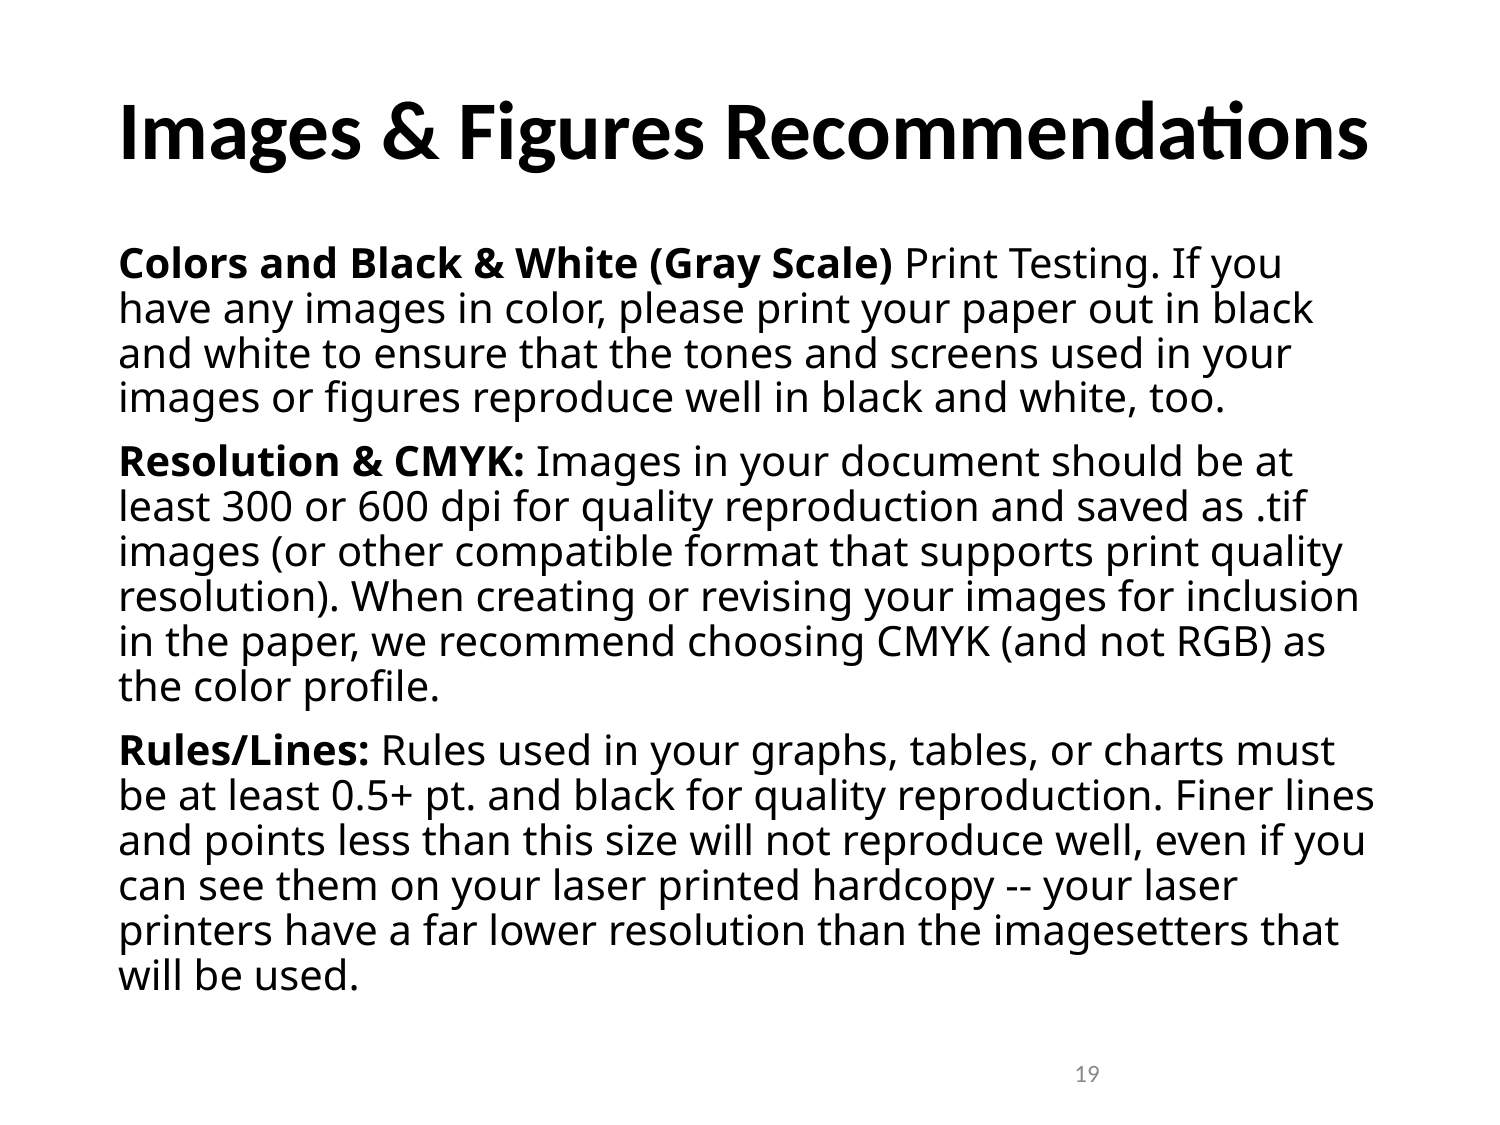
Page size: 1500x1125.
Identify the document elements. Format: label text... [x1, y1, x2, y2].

text_box 20 [1059, 1042, 1397, 1103]
title Images & Figures Recommendations [103, 59, 1397, 207]
list Colors and Black & White (Gray Scale) Print Testing. If you have any images in color, please print your paper out in black and white to ensure that the tones and screens used in your images or figures reproduce well in black and white, too. Resolution & CMYK: Images in your document should be at least 300 or 600 dpi for quality reproduction and saved as .tif images (or other compatible format that supports print quality resolution). When creating or revising your images for inclusion in the paper, we recommend choosing CMYK (and not RGB) as the color profile. Rules/Lines: Rules used in your graphs, tables, or charts must be at least 0.5+ pt. and black for quality reproduction. Finer lines and points less than this size will not reproduce well, even if you can see them on your laser printed hardcopy -- your laser printers have a far lower resolution than the imagesetters that will be used. [103, 234, 1397, 1014]
